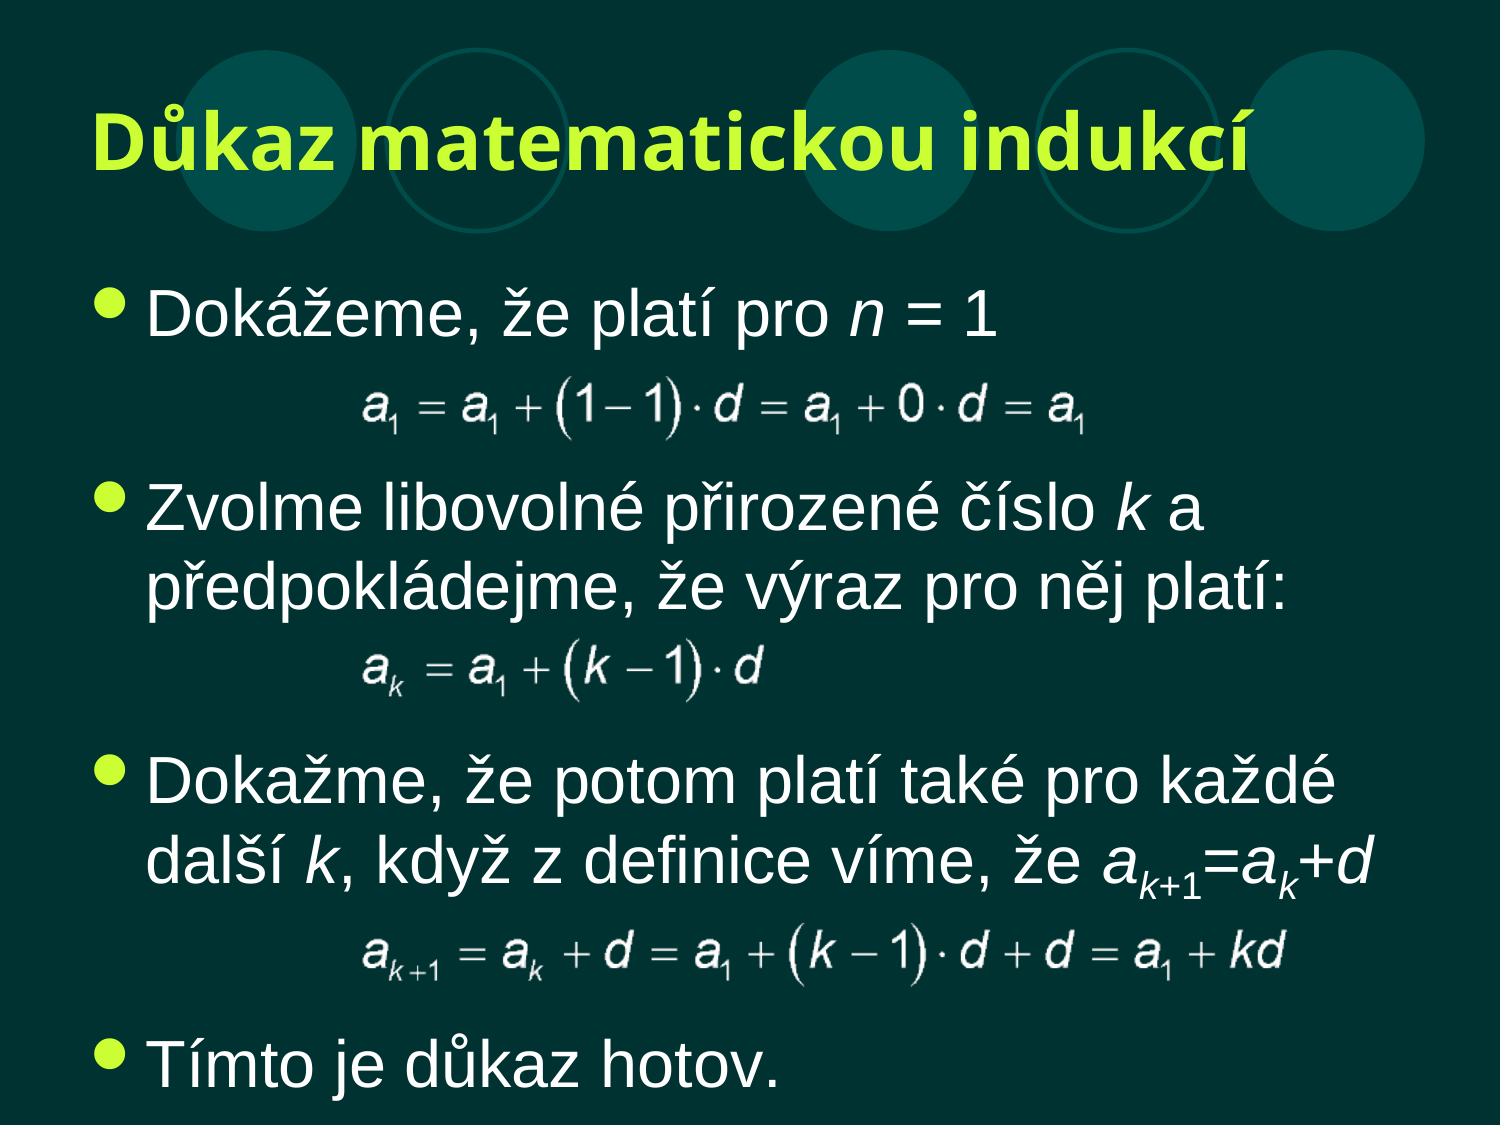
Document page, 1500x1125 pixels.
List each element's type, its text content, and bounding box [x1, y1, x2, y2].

picture [350, 624, 780, 716]
picture [350, 362, 1099, 454]
picture [350, 909, 1300, 1000]
title Důkaz matematickou indukcí [75, 45, 1426, 233]
list Dokážeme, že platí pro n = 1 Zvolme libovolné přirozené číslo k a předpokládejme, že výraz pro něj platí: Dokažme, že potom platí také pro každé další k, když z definice víme, že ak+1=ak+d Tímto je důkaz hotov. [74, 262, 1463, 1125]
